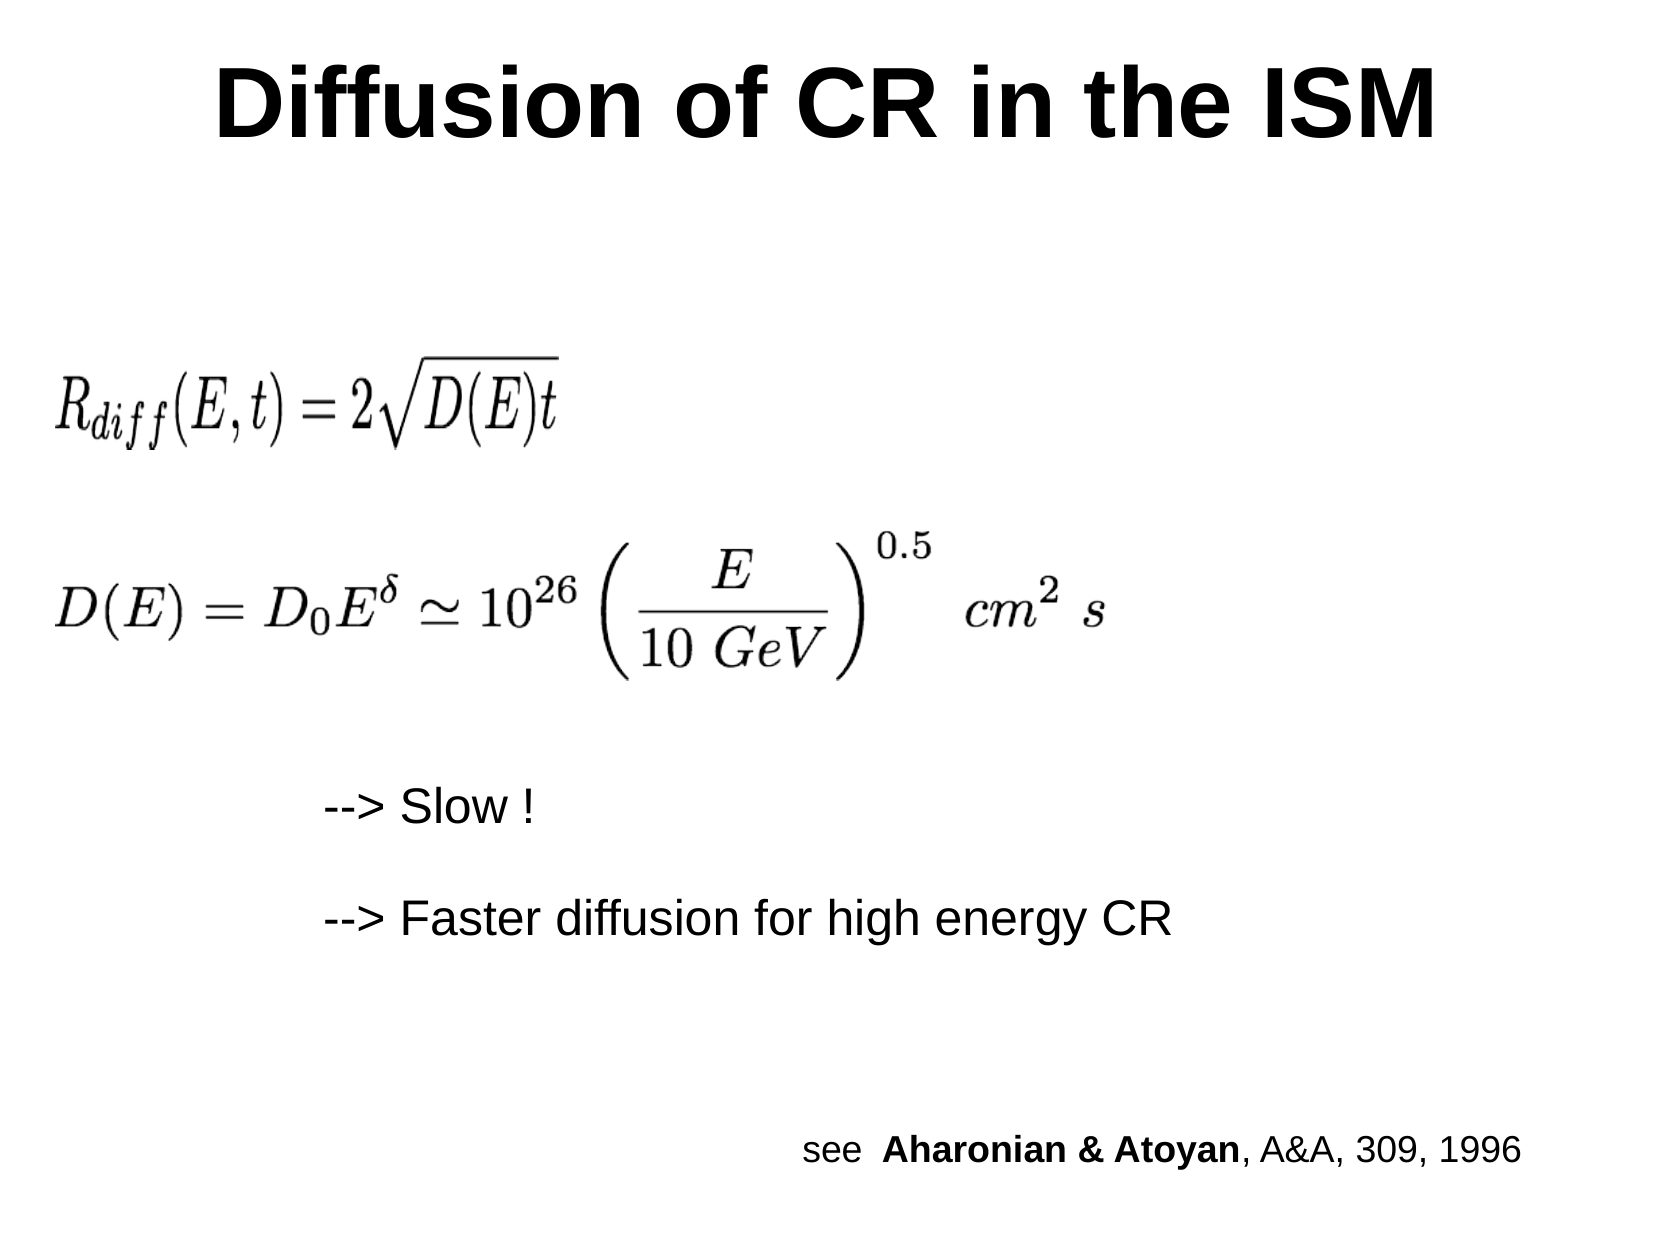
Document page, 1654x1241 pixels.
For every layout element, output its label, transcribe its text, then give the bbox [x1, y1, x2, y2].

text_box see Aharonian & Atoyan, A&A, 309, 1996 [787, 1078, 1654, 1189]
picture [55, 530, 1106, 681]
picture [55, 356, 559, 450]
text_box --> Slow ! --> Faster diffusion for high energy CR [308, 771, 1213, 971]
title Diffusion of CR in the ISM [0, 27, 1654, 179]
